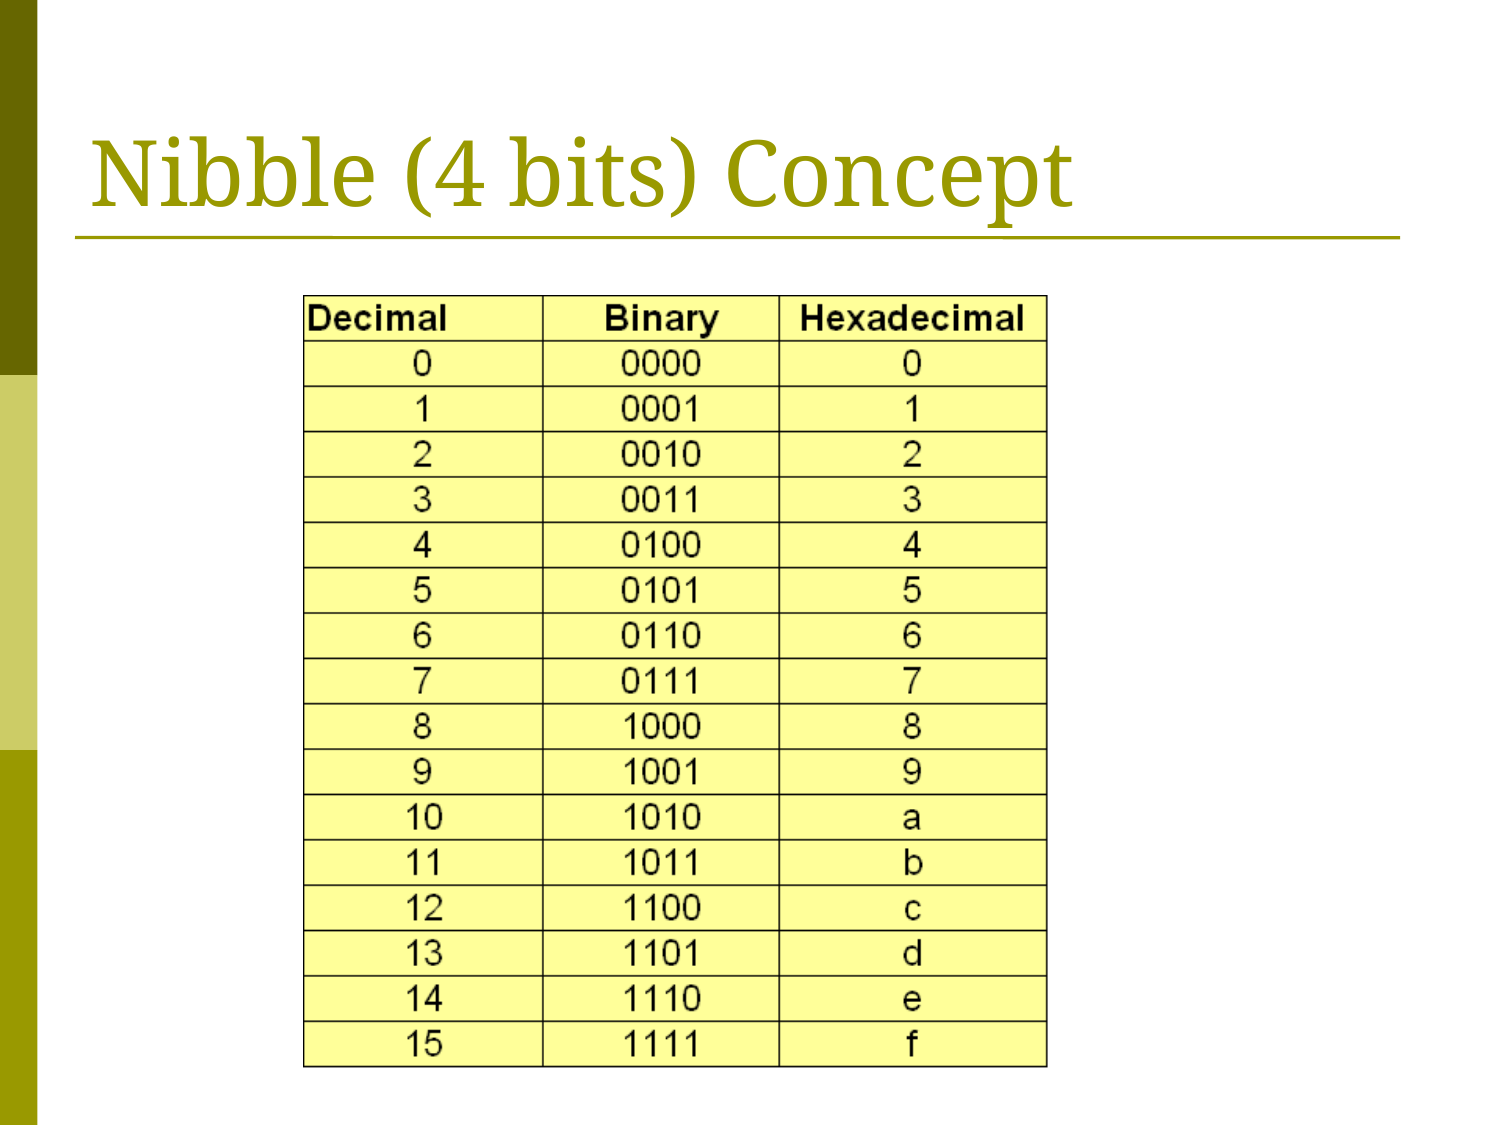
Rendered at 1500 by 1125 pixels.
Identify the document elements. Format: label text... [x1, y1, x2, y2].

picture [303, 295, 1051, 1088]
title Nibble (4 bits) Concept [75, 45, 1426, 233]
